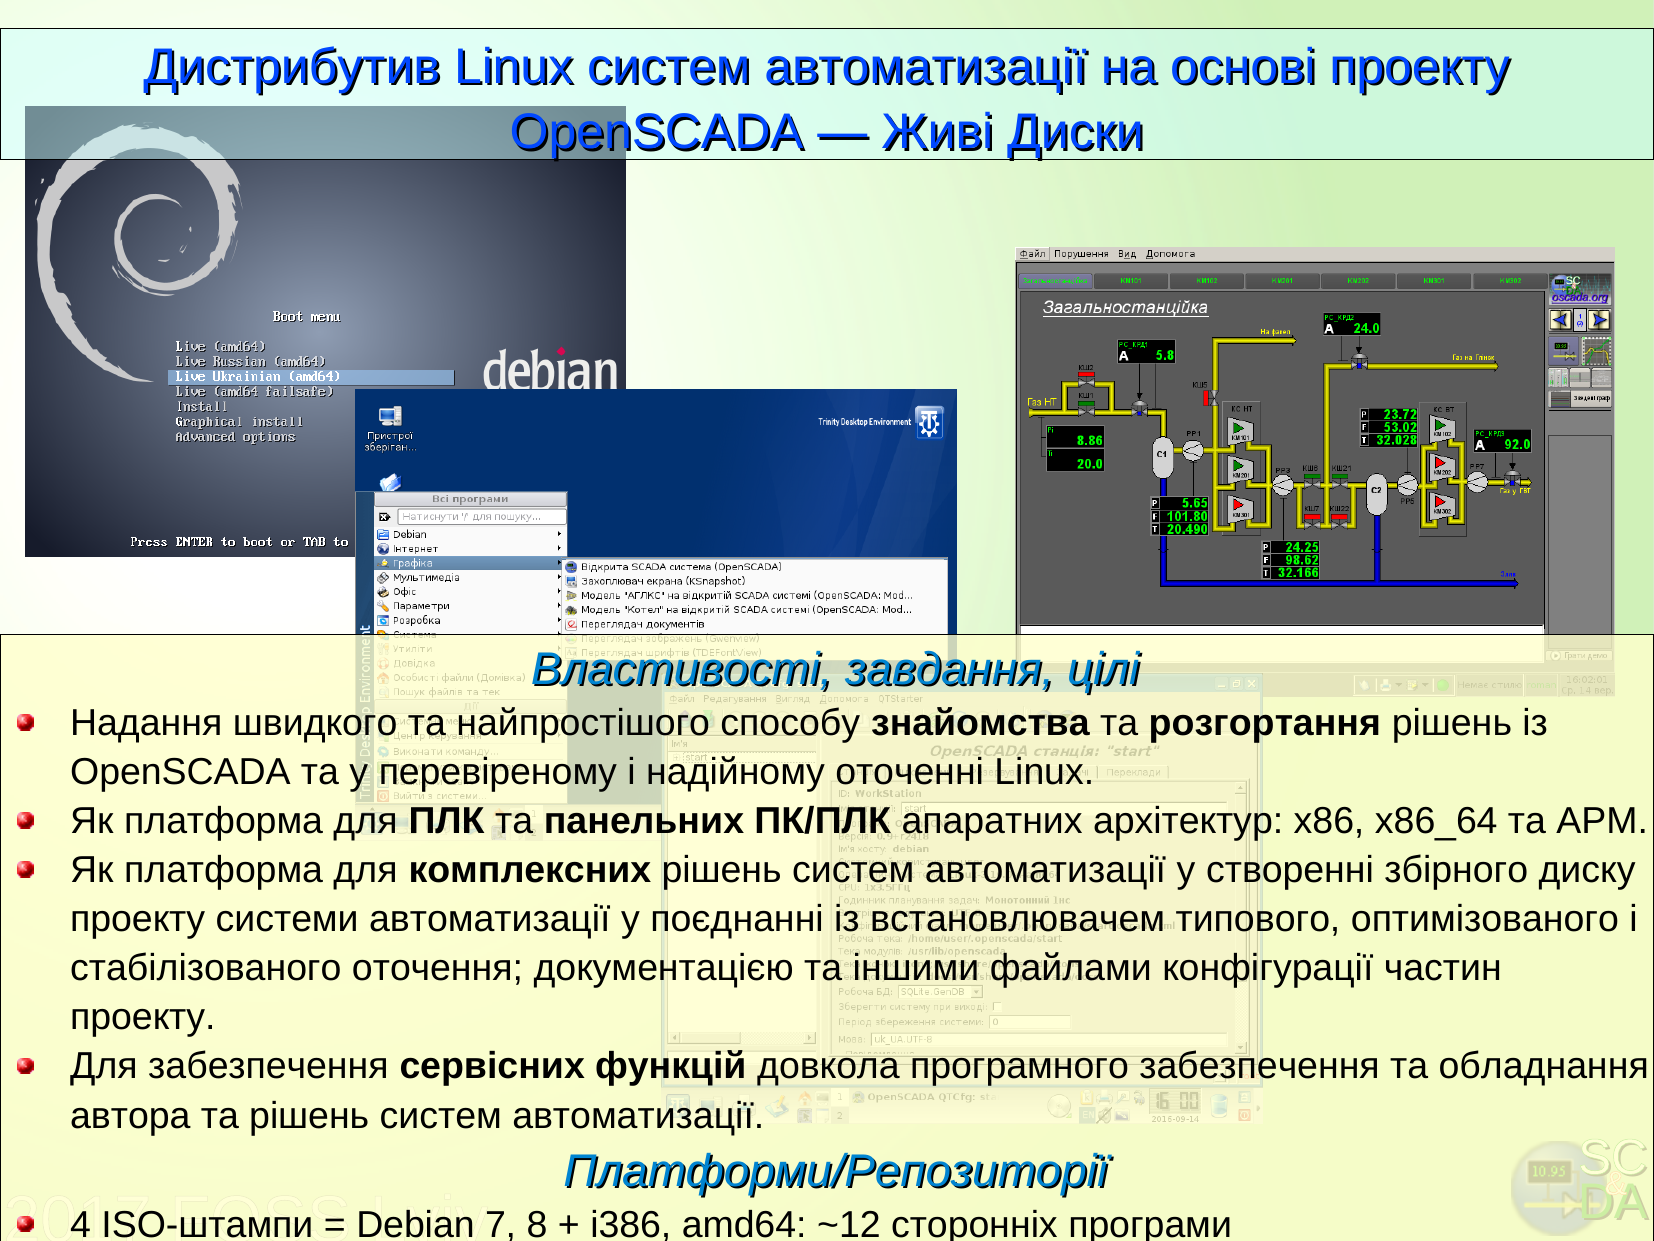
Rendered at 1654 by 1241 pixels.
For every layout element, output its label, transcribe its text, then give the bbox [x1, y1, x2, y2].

picture [25, 160, 957, 634]
title Дистрибутив Linux систем автоматизації на основі проекту OpenSCADA — Живі Диски [0, 33, 1654, 155]
list Властивості, завдання, цілі Надання швидкого та найпростішого способу знайомства та розгортання рішень із OpenSCADA та у перевіреному і надійному оточенні Linux. Як платформа для ПЛК та панельних ПК/ПЛК апаратних архітектур: x86, x86_64 та АРМ. Як платформа для комплексних рішень систем автоматизації у створенні збірного диску проекту системи автоматизації у поєднанні із встановлювачем типового, оптимізованого і стабілізованого оточення; документацією та іншими файлами конфігурації частин проекту. Для забезпечення сервісних функцій довкола програмного забезпечення та обладнання автора та рішень систем автоматизації. Платформи/Репозиторії 4 ISO-штампи = Debian 7, 8 + i386, amd64: ~12 сторонніх програми 1 ISO-штамп = AltLinux 6 + i586: ~20 сторонніх програми [0, 634, 1654, 1237]
picture [1015, 247, 1615, 634]
